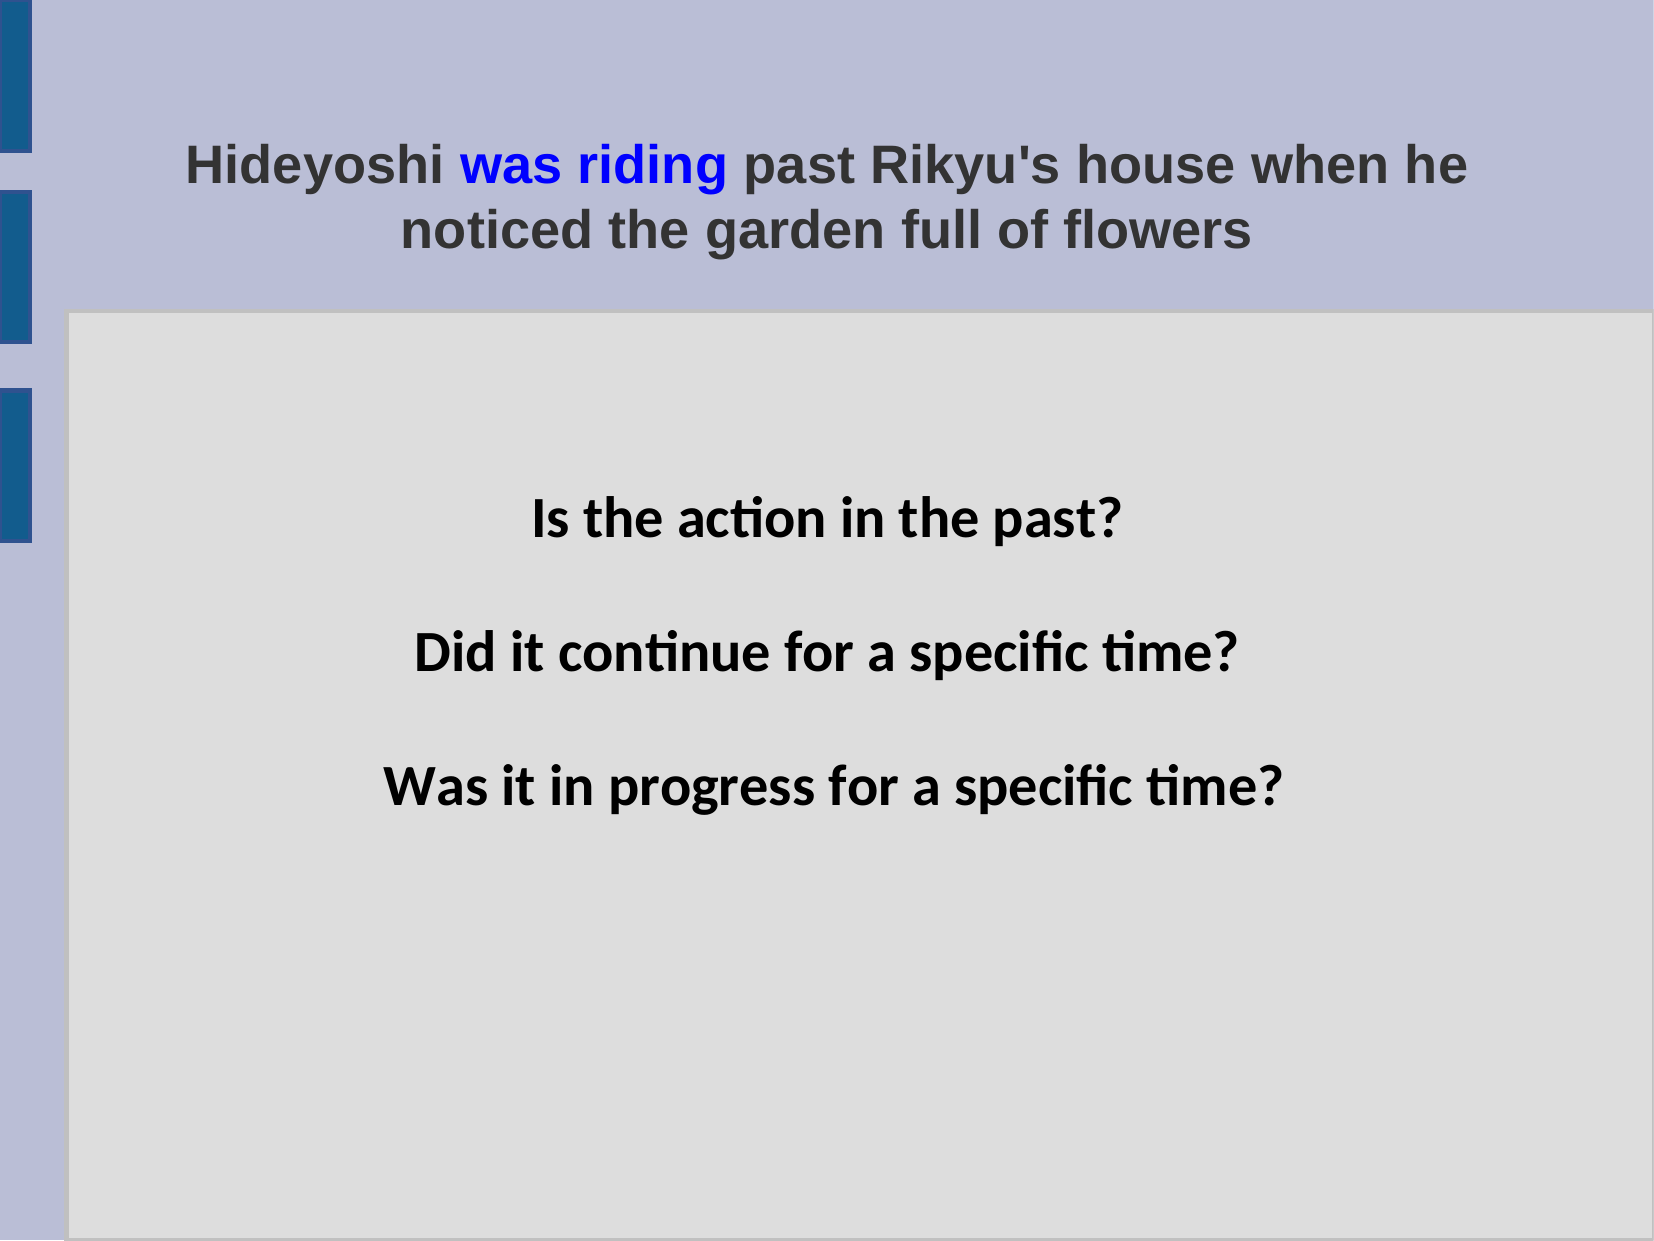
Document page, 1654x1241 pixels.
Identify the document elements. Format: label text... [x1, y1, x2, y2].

title Hideyoshi was riding past Rikyu's house when he noticed the garden full of flowers [121, 91, 1534, 299]
list Is the action in the past? Did it continue for a specific time? Was it in progress for a specific time? [121, 344, 1534, 1127]
